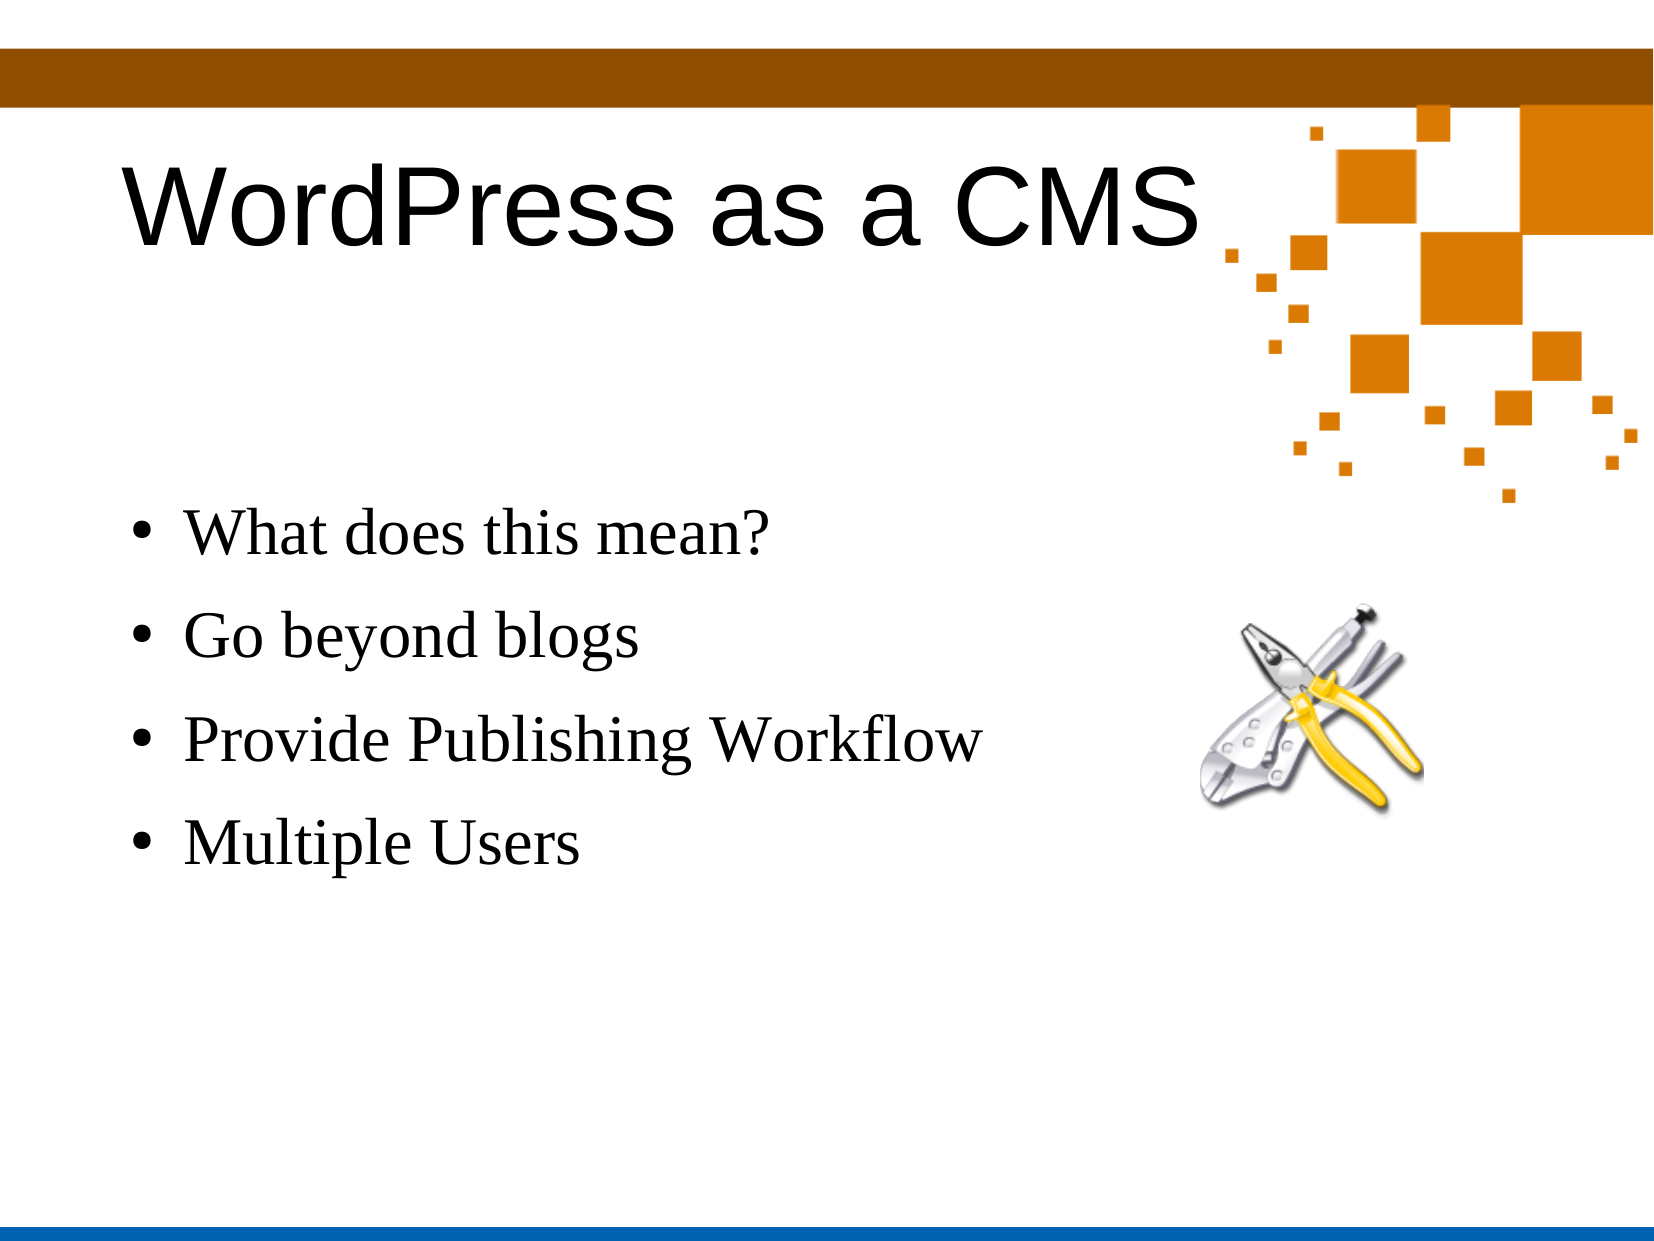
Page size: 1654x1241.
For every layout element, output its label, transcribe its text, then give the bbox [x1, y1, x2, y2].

list What does this mean? Go beyond blogs Provide Publishing Workflow Multiple Users [112, 494, 1525, 938]
title WordPress as a CMS [121, 102, 1533, 311]
picture [0, 0, 1654, 1227]
